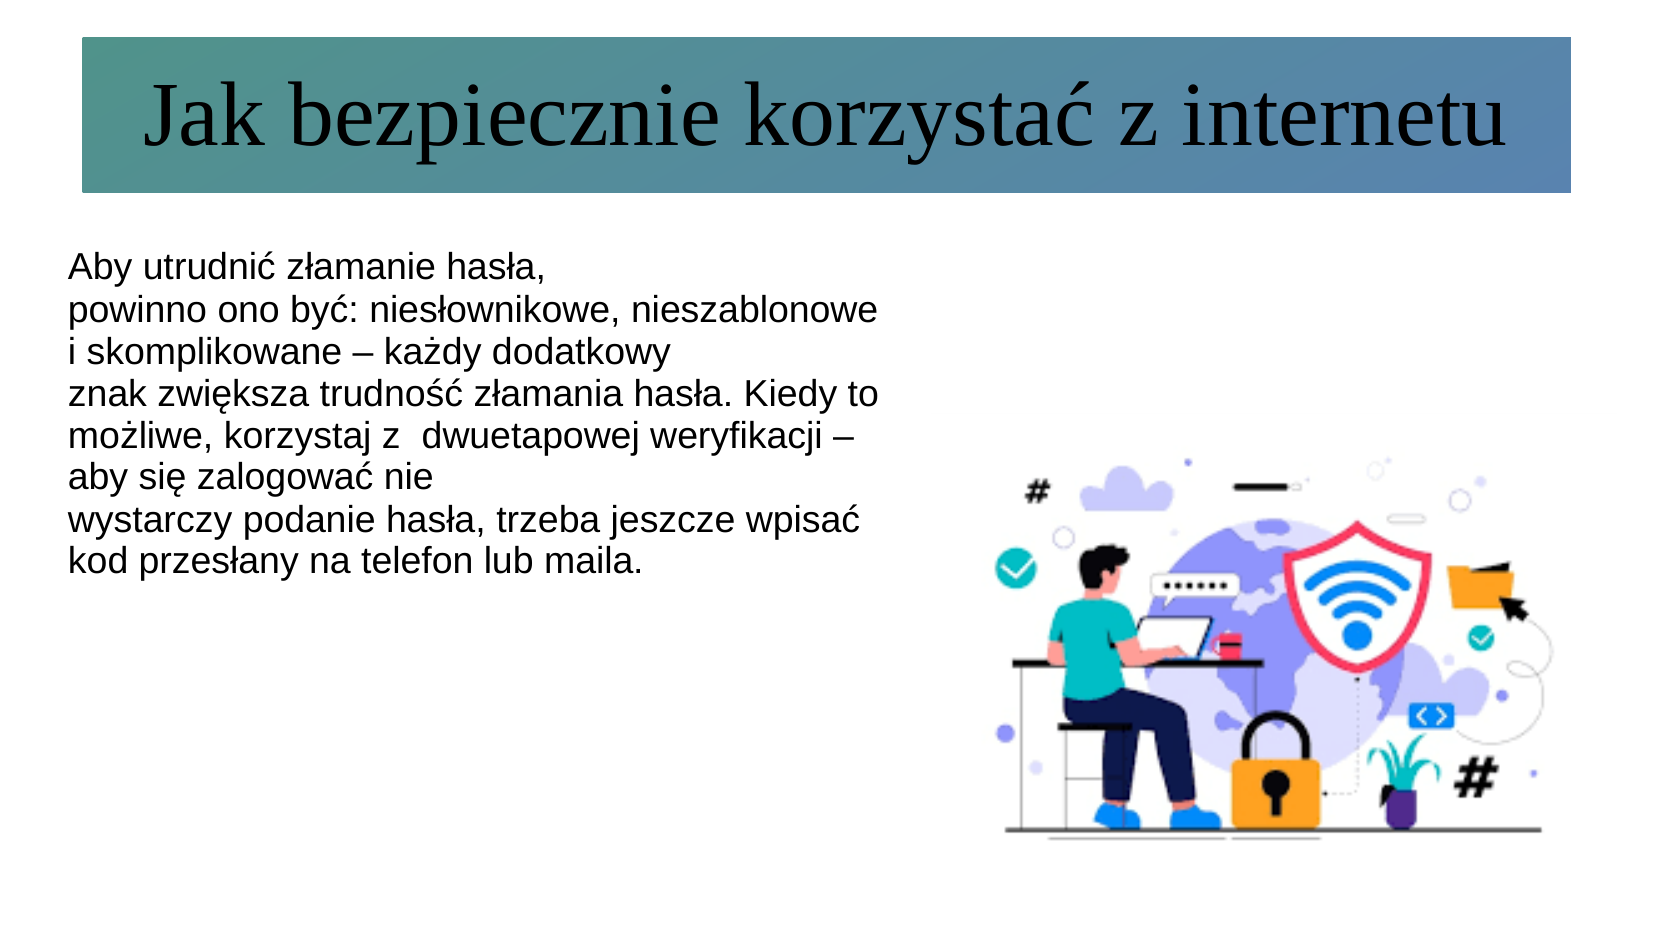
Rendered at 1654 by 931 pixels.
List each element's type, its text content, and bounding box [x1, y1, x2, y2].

picture [931, 412, 1617, 869]
text_box Aby utrudnić złamanie hasła, powinno ono być: niesłownikowe, nieszablonowe i skomplikowane – każdy dodatkowy znak zwiększa trudność złamania hasła. Kiedy to możliwe, korzystaj z dwuetapowej weryfikacji – aby się zalogować nie wystarczy podanie hasła, trzeba jeszcze wpisać kod przesłany na telefon lub maila. [53, 238, 932, 703]
title Jak bezpiecznie korzystać z internetu [82, 37, 1571, 193]
